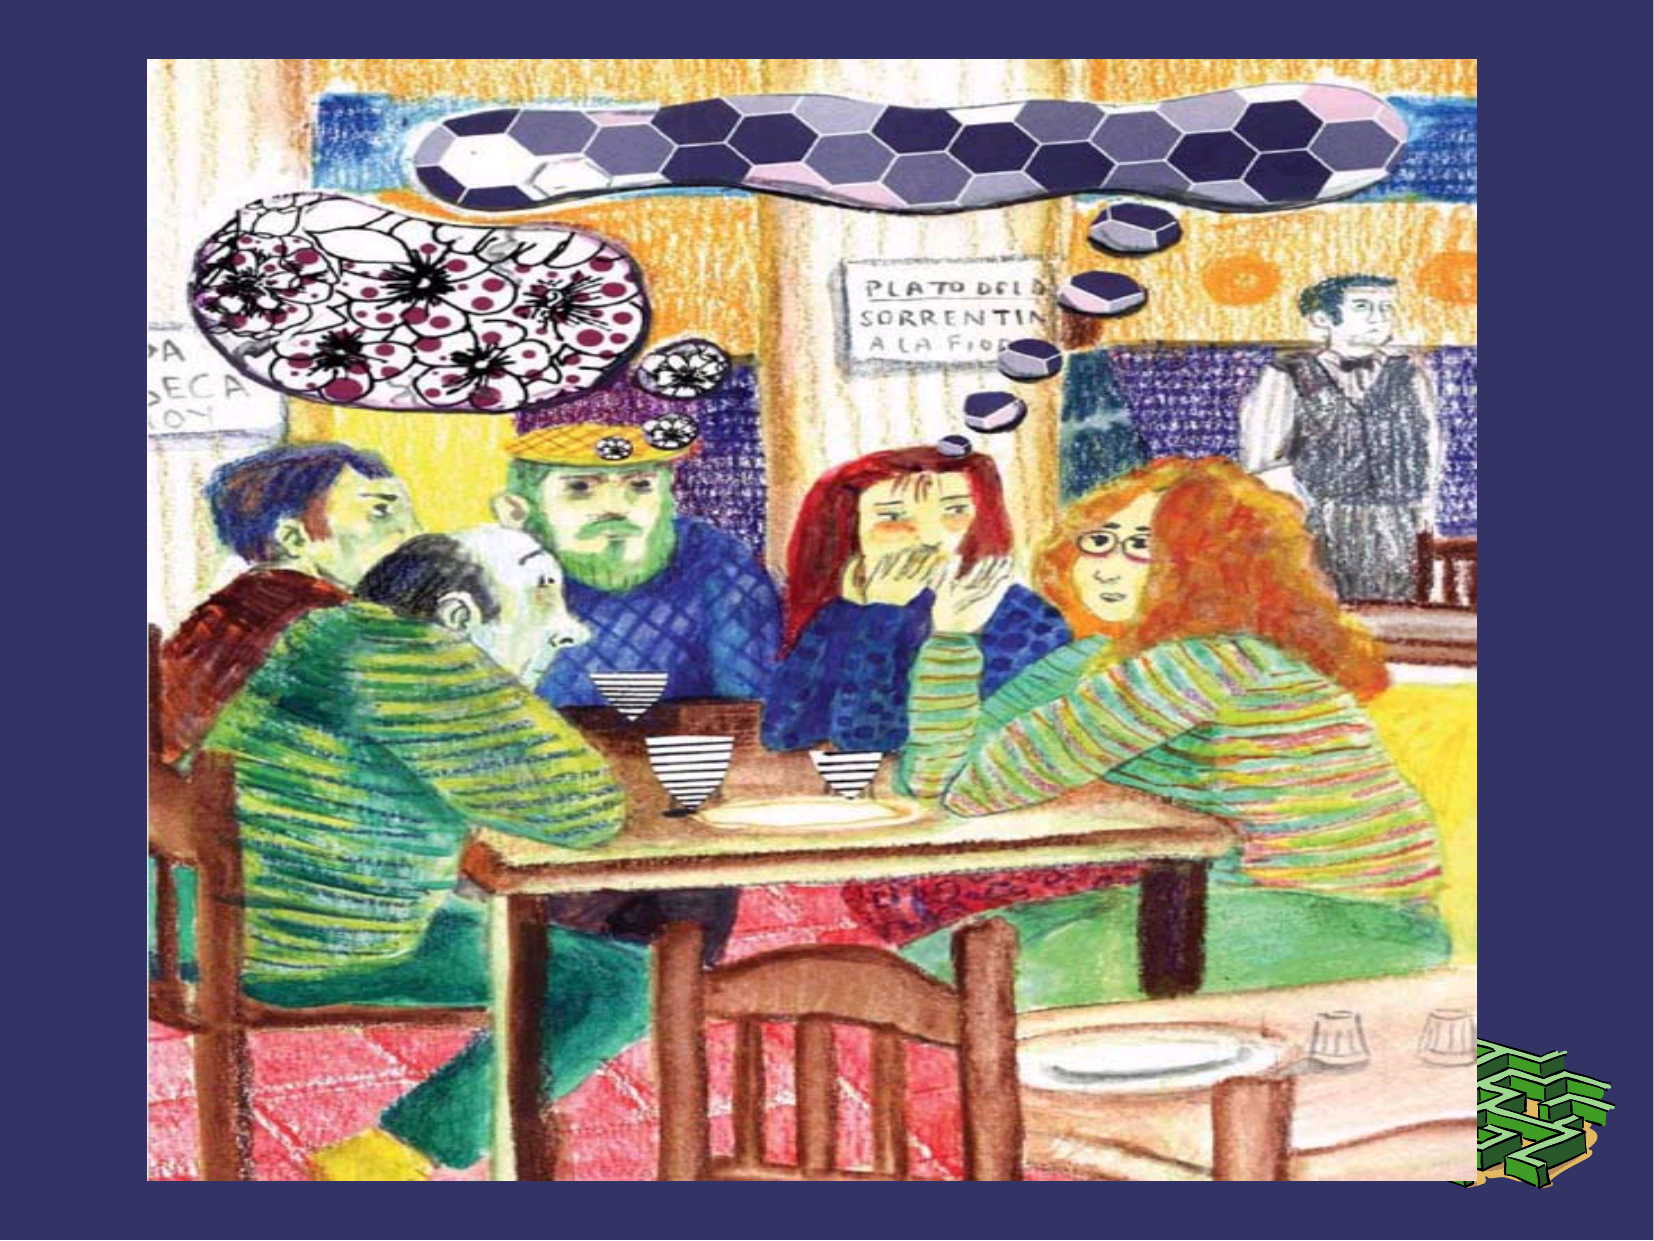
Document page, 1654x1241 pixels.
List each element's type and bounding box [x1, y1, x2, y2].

picture [147, 59, 1477, 1181]
